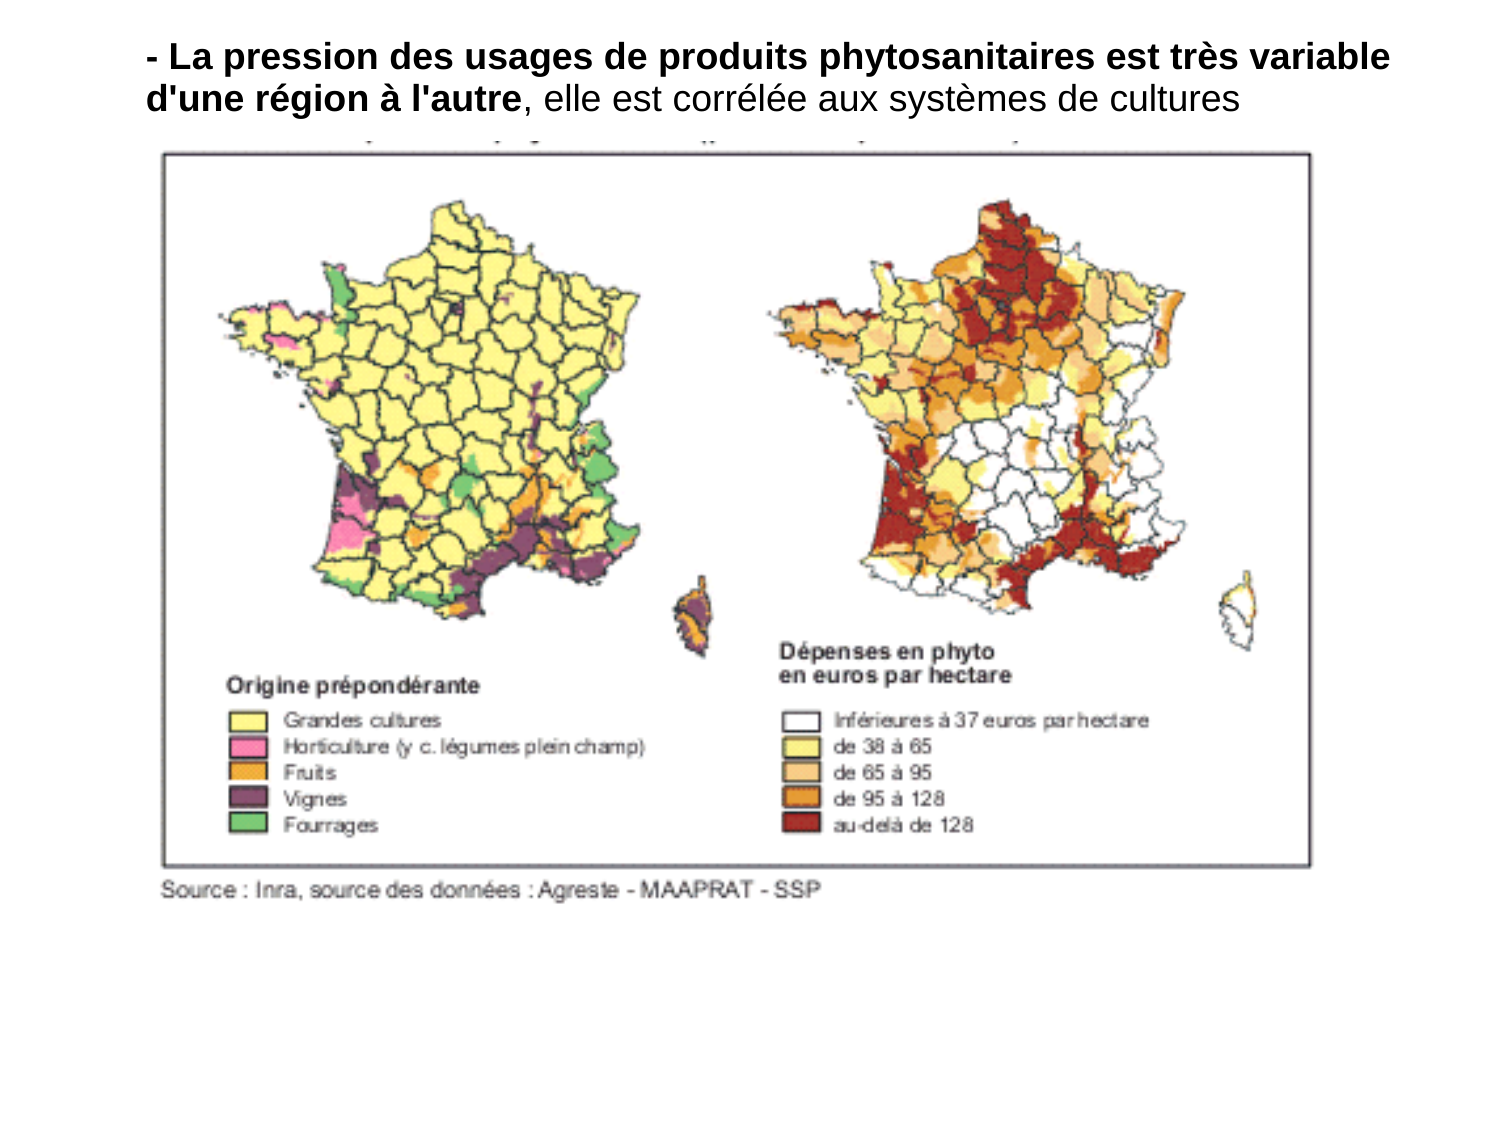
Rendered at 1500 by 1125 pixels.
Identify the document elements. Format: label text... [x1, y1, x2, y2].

list - La pression des usages de produits phytosanitaires est très variable d'une région à l'autre, elle est corrélée aux systèmes de cultures [75, 35, 1425, 916]
picture [151, 141, 1351, 993]
